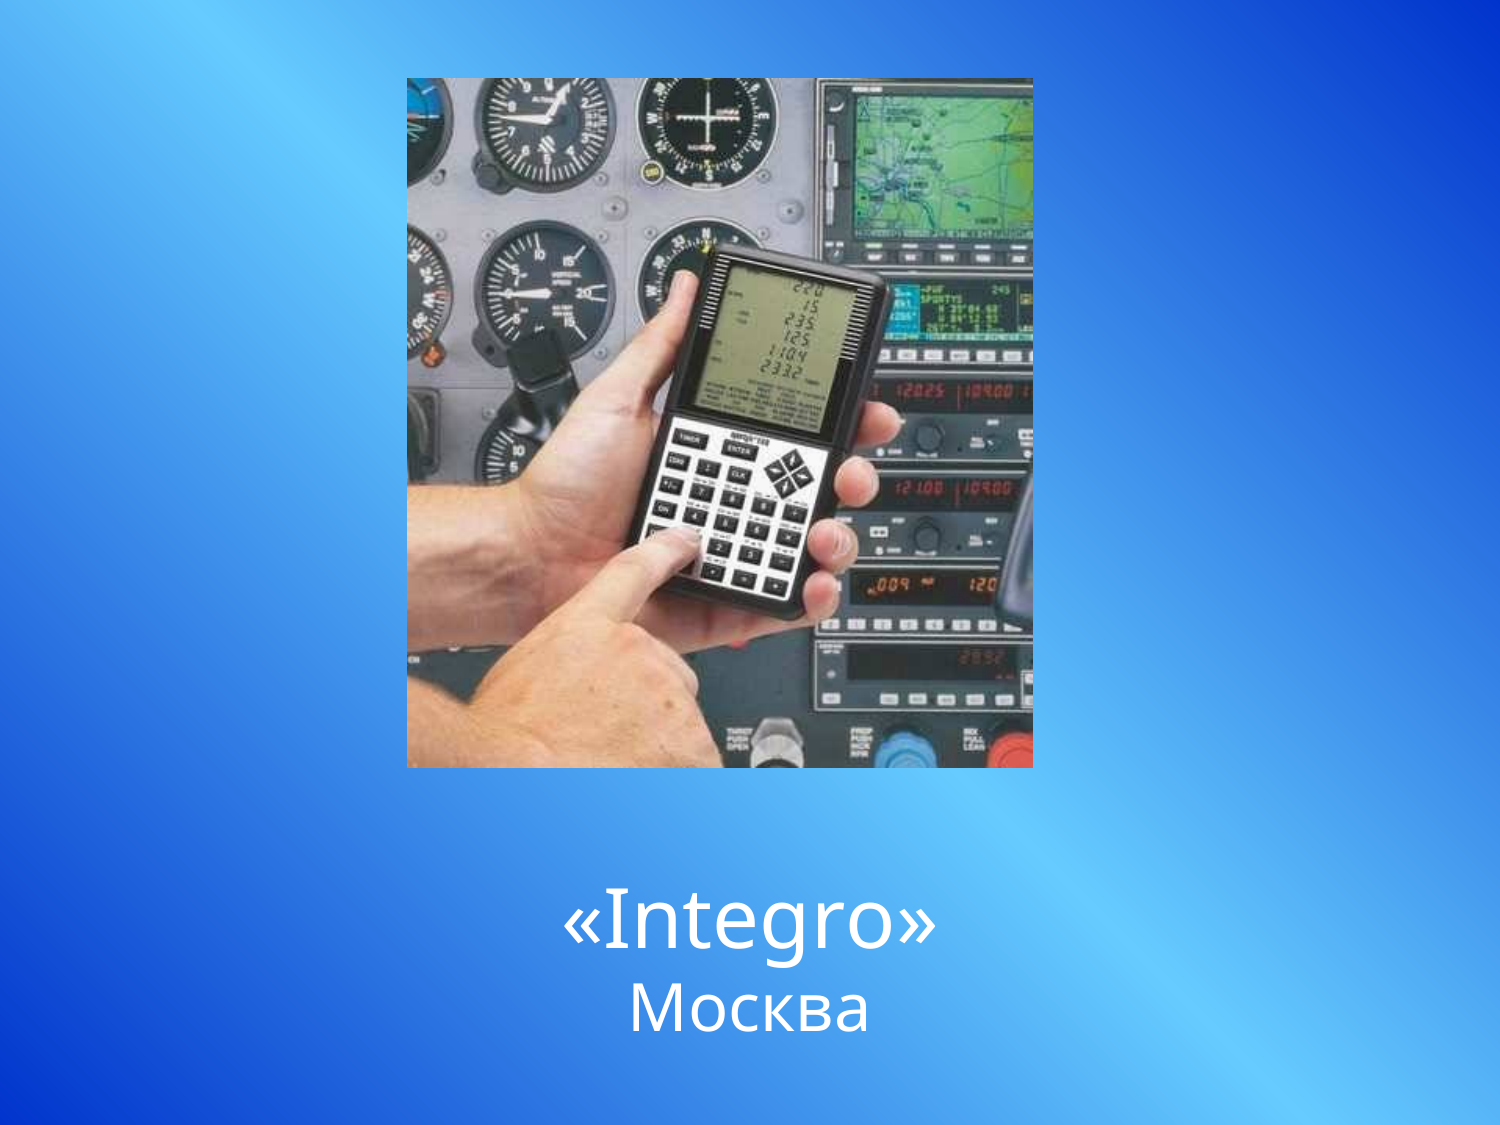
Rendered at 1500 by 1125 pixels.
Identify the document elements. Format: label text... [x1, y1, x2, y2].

text_box «Integro» Москва [112, 834, 1388, 1076]
picture [407, 78, 1033, 768]
